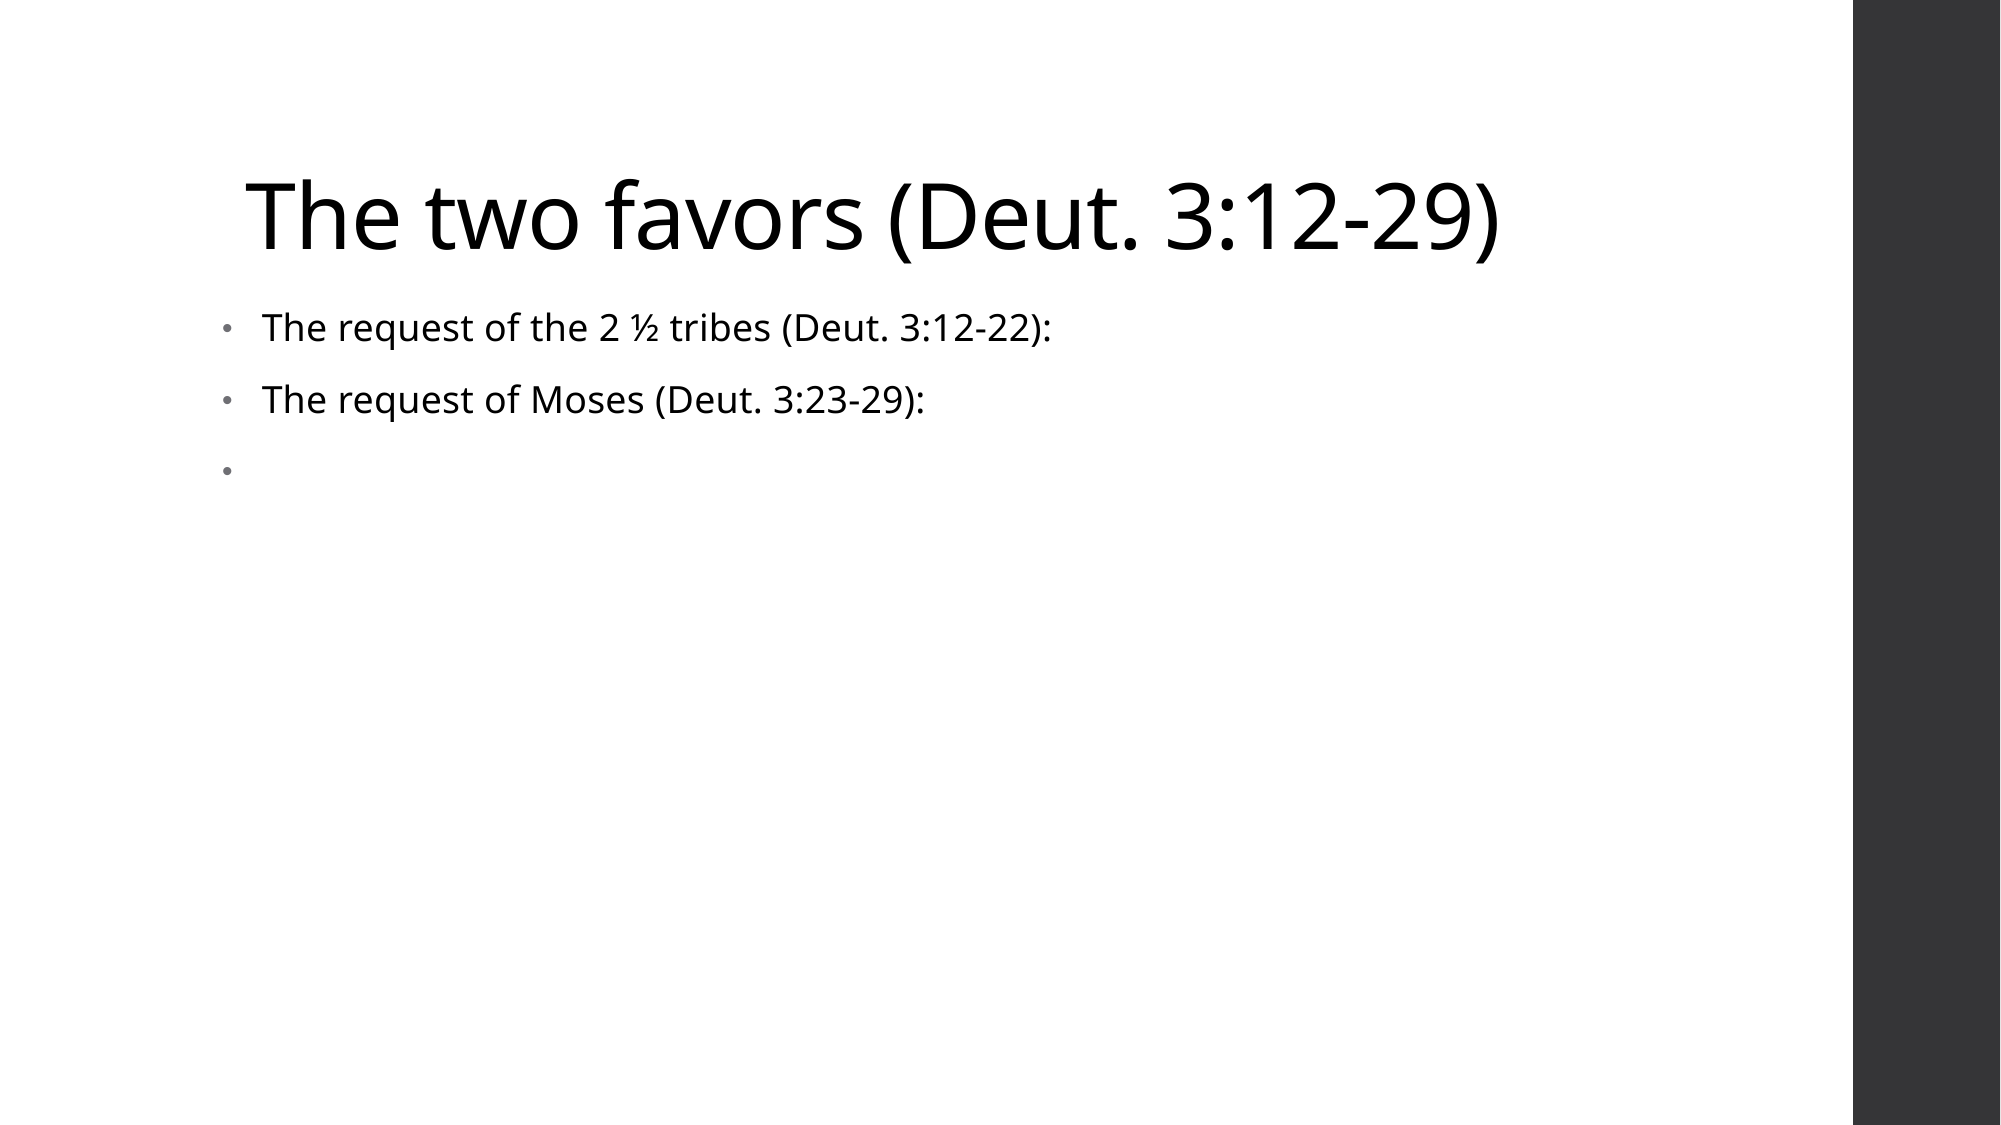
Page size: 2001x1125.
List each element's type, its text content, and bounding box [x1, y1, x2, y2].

title The two favors (Deut. 3:12-29) [206, 60, 1797, 278]
list The request of the 2 ½ tribes (Deut. 3:12-22): The request of Moses (Deut. 3:23-29): [206, 299, 1617, 1014]
